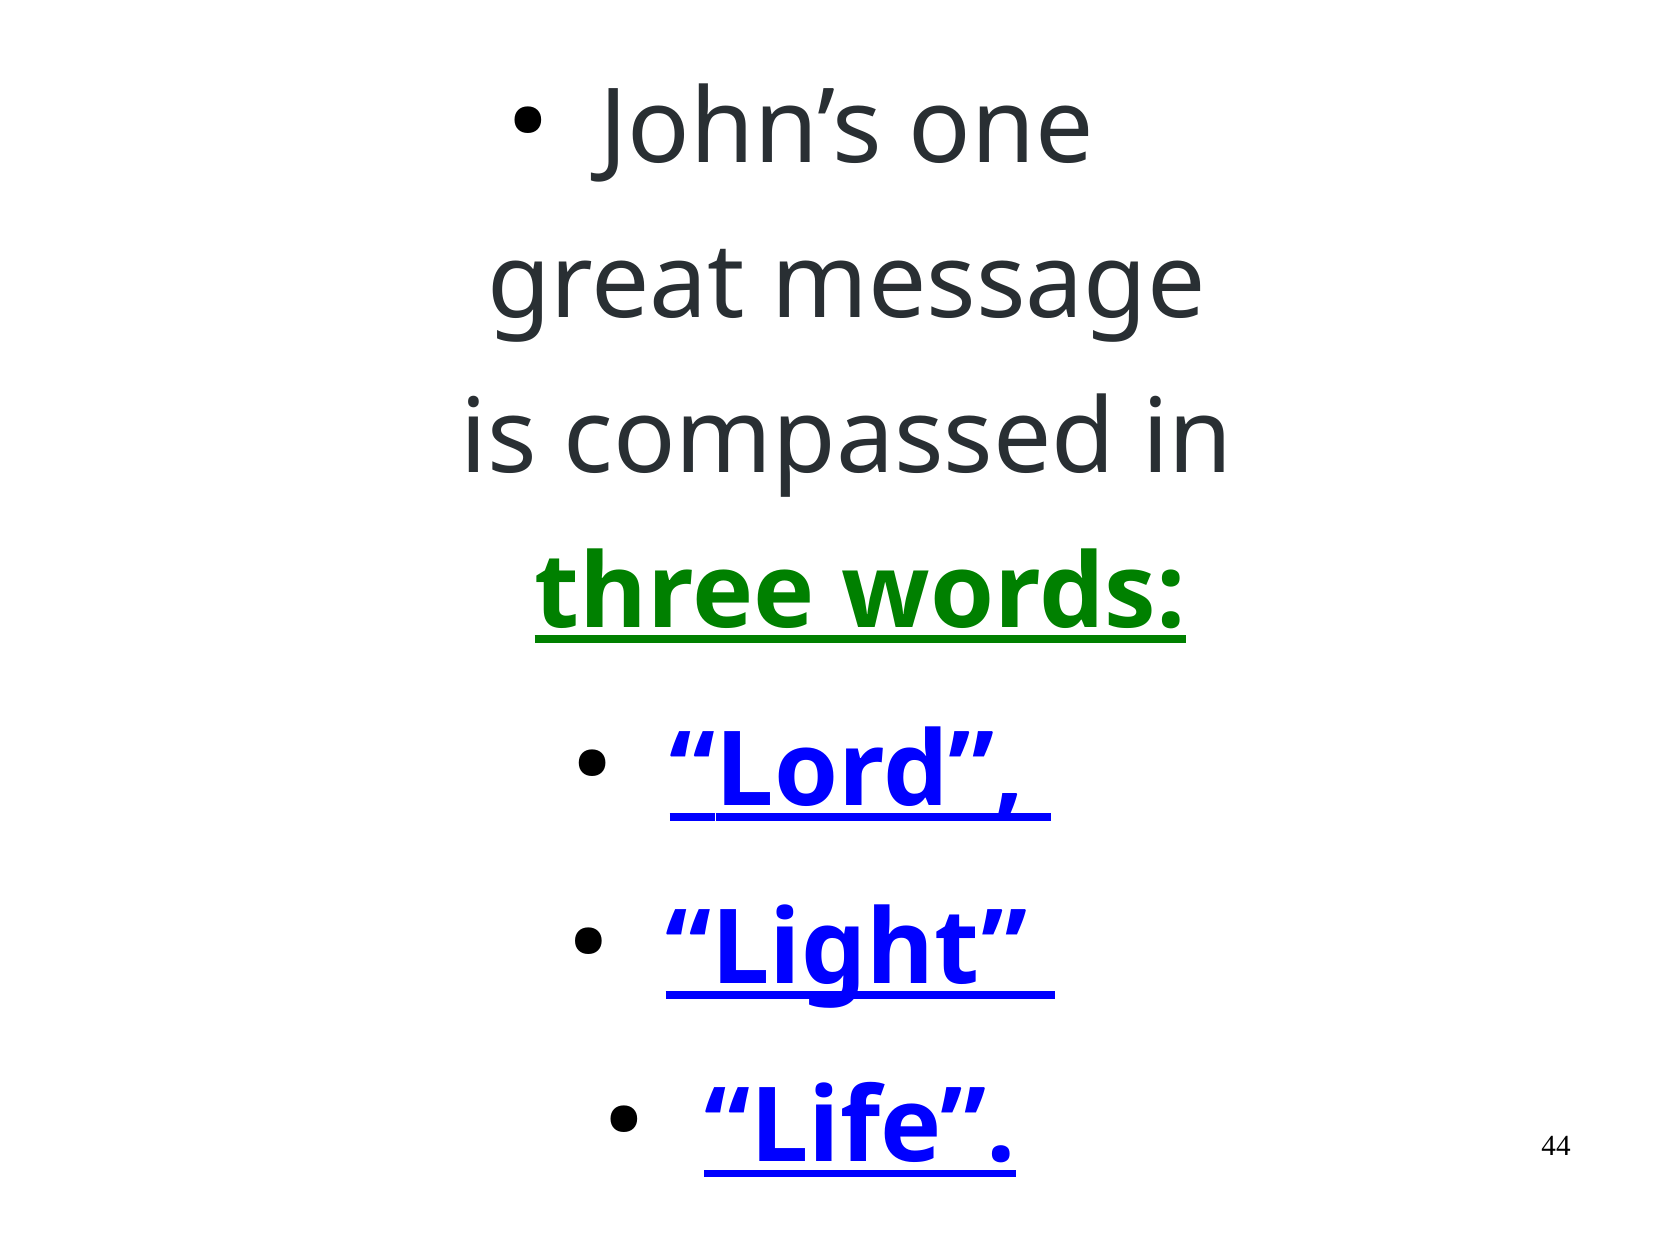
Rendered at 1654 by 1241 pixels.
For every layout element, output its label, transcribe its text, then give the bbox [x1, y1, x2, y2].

list John’s one great message is compassed in three words: “Lord”, “Light” “Life”. [82, 37, 1571, 1201]
